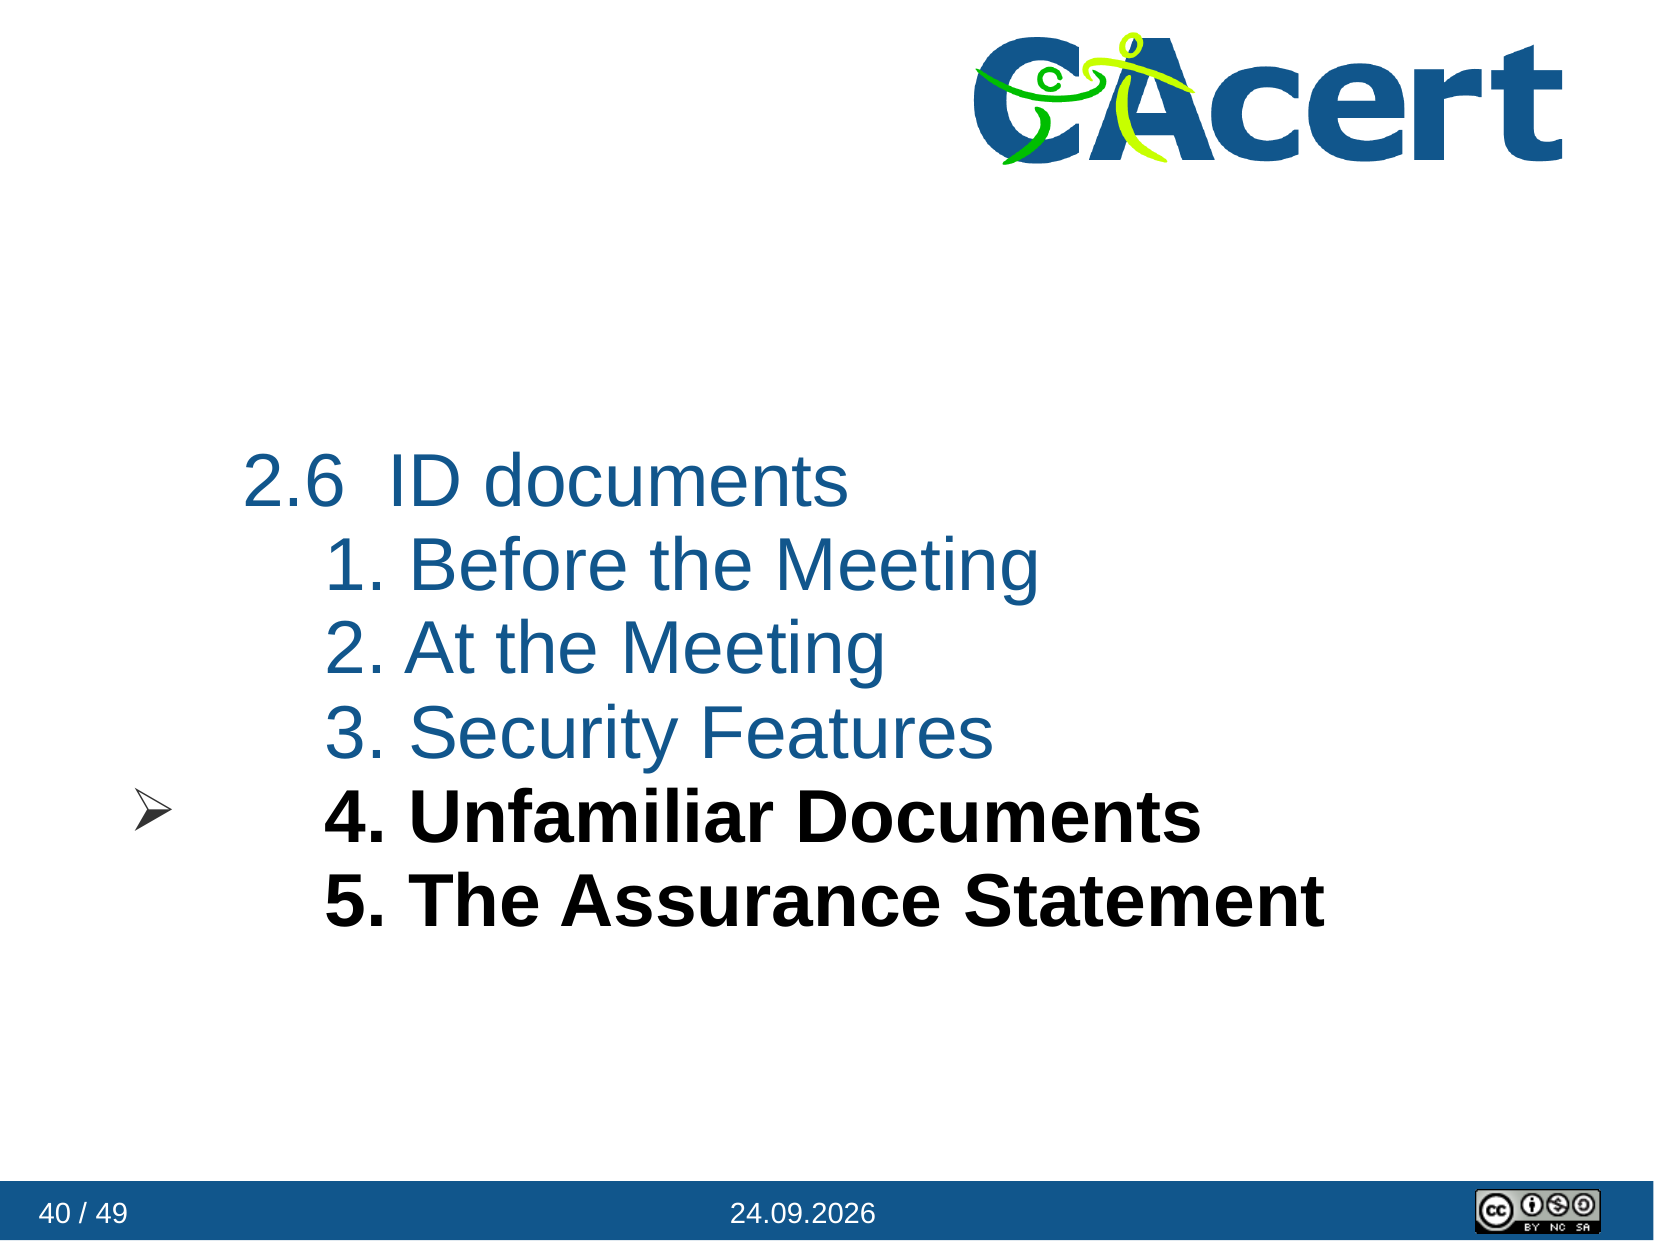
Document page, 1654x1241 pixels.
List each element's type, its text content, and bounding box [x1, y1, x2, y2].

picture [972, 30, 1564, 166]
text_box [114, 246, 234, 867]
subtitle 2.6 ID documents 1. Before the Meeting 2. At the Meeting 3. Security Features 4. Unfamiliar Documents 5. The Assurance Statement [242, 265, 1565, 1115]
picture [1475, 1189, 1601, 1234]
